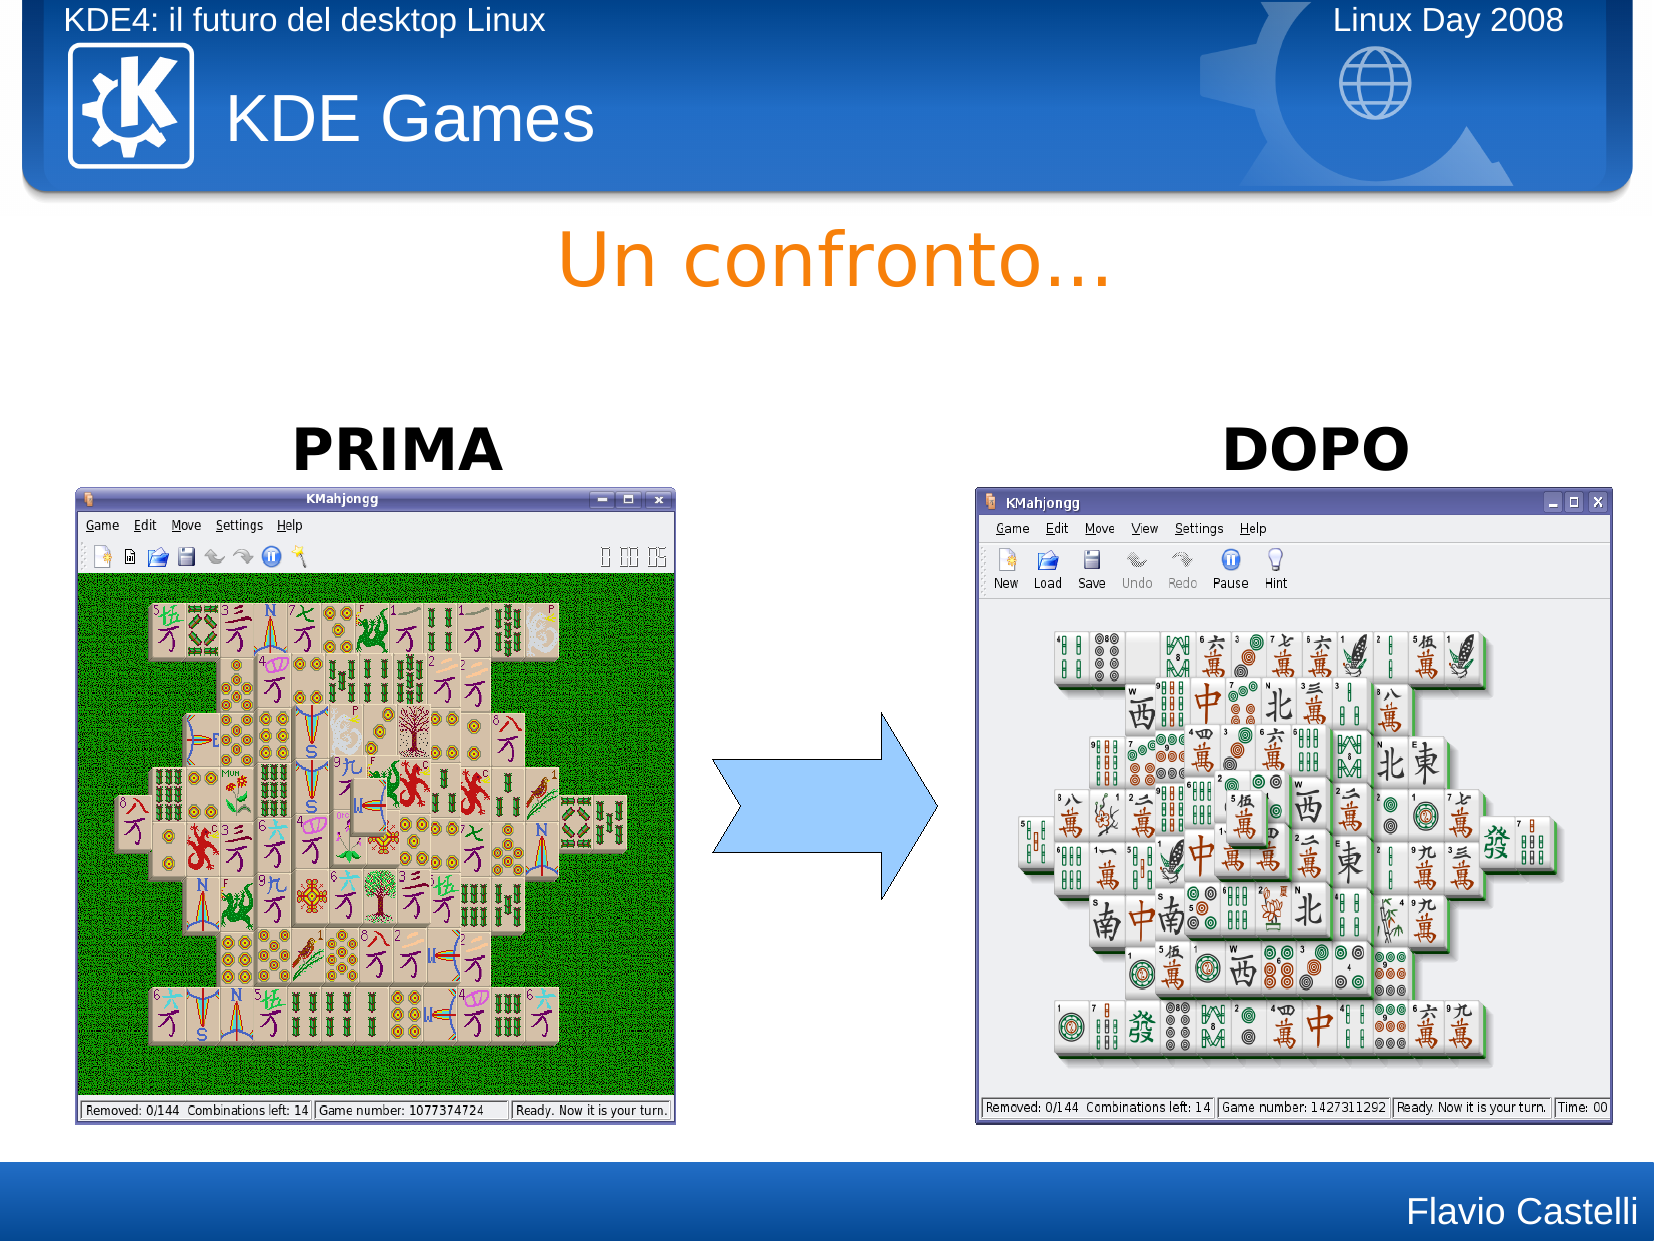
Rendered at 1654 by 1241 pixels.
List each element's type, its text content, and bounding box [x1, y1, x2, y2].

picture [975, 487, 1613, 1125]
text_box PRIMA [187, 375, 563, 458]
text_box DOPO [1106, 375, 1482, 458]
title KDE Games [225, 49, 1571, 188]
text_box [712, 712, 938, 900]
picture [0, 0, 1652, 216]
list Un confronto... [82, 230, 1571, 344]
picture [75, 487, 676, 1125]
